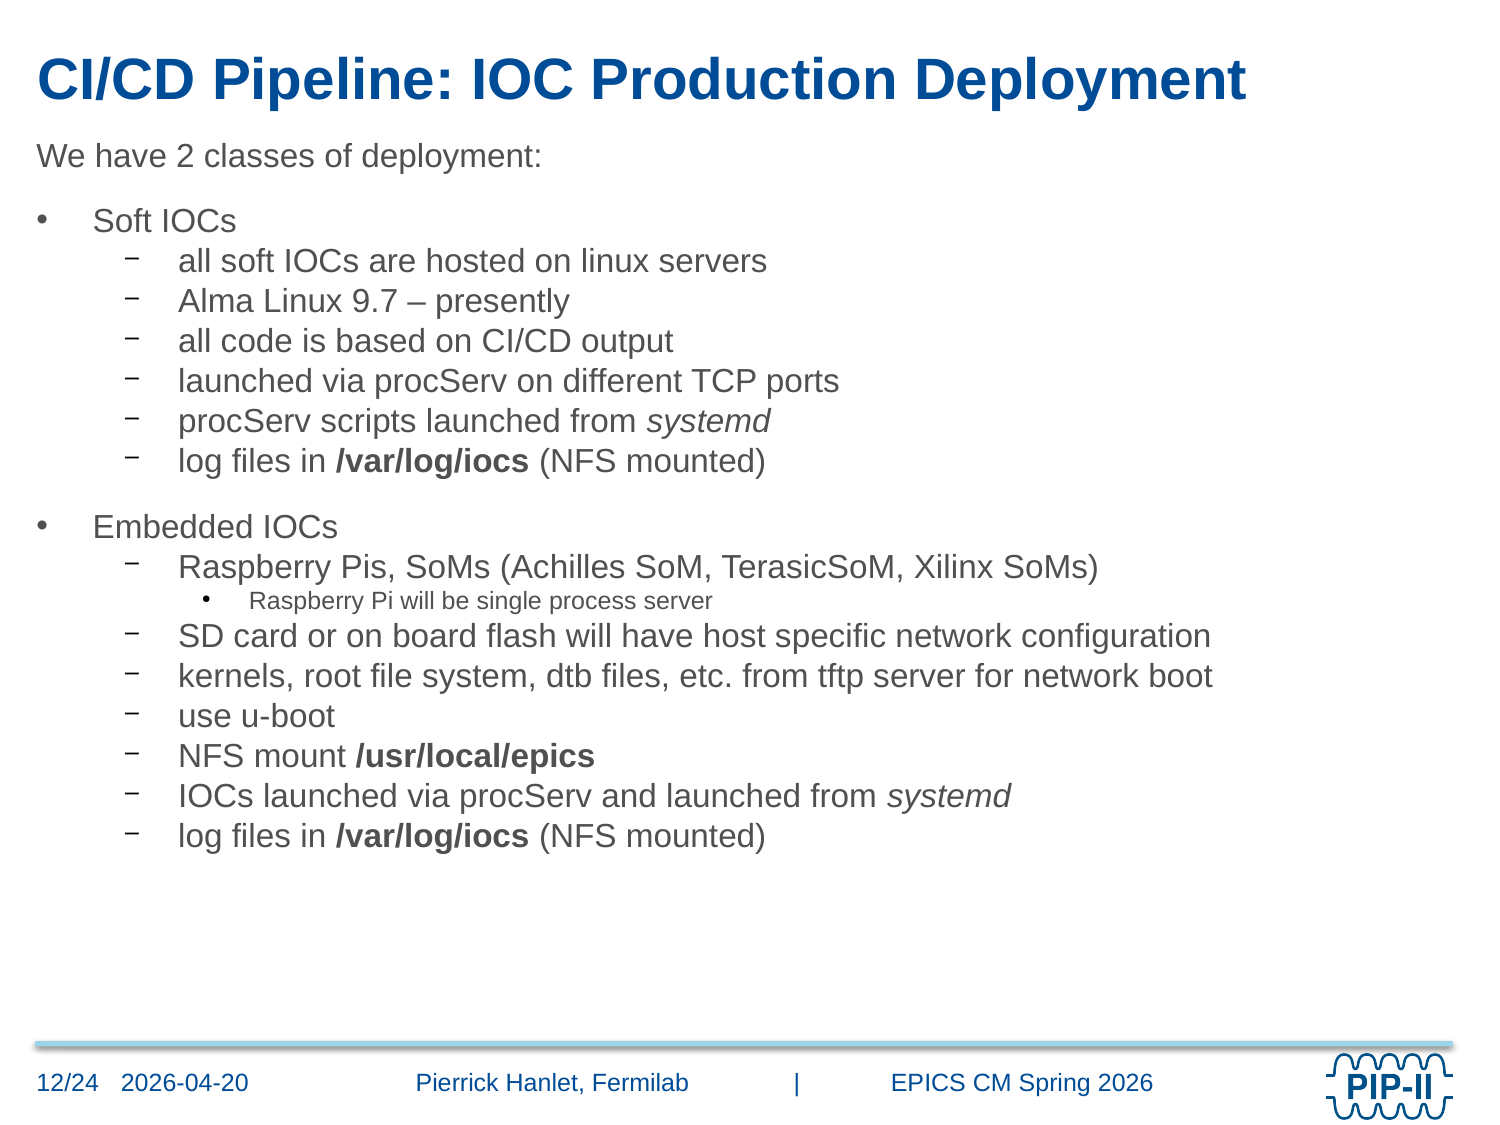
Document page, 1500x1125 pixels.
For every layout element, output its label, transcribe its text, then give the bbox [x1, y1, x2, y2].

slide_number 2026-04-20 [120, 1066, 276, 1107]
list We have 2 classes of deployment: Soft IOCs all soft IOCs are hosted on linux servers Alma Linux 9.7 – presently all code is based on CI/CD output launched via procServ on different TCP ports procServ scripts launched from systemd log files in /var/log/iocs (NFS mounted) Embedded IOCs Raspberry Pis, SoMs (Achilles SoM, TerasicSoM, Xilinx SoMs) Raspberry Pi will be single process server SD card or on board flash will have host specific network configuration kernels, root file system, dtb files, etc. from tftp server for network boot use u-boot NFS mount /usr/local/epics IOCs launched via procServ and launched from systemd log files in /var/log/iocs (NFS mounted) [36, 113, 1460, 1021]
footer Pierrick Hanlet, Fermilab | EPICS CM Spring 2026 [293, 1066, 1279, 1107]
slide_number <number>/24 [36, 1066, 105, 1106]
title CI/CD Pipeline: IOC Production Deployment [37, 41, 1463, 112]
picture [1326, 1053, 1453, 1120]
